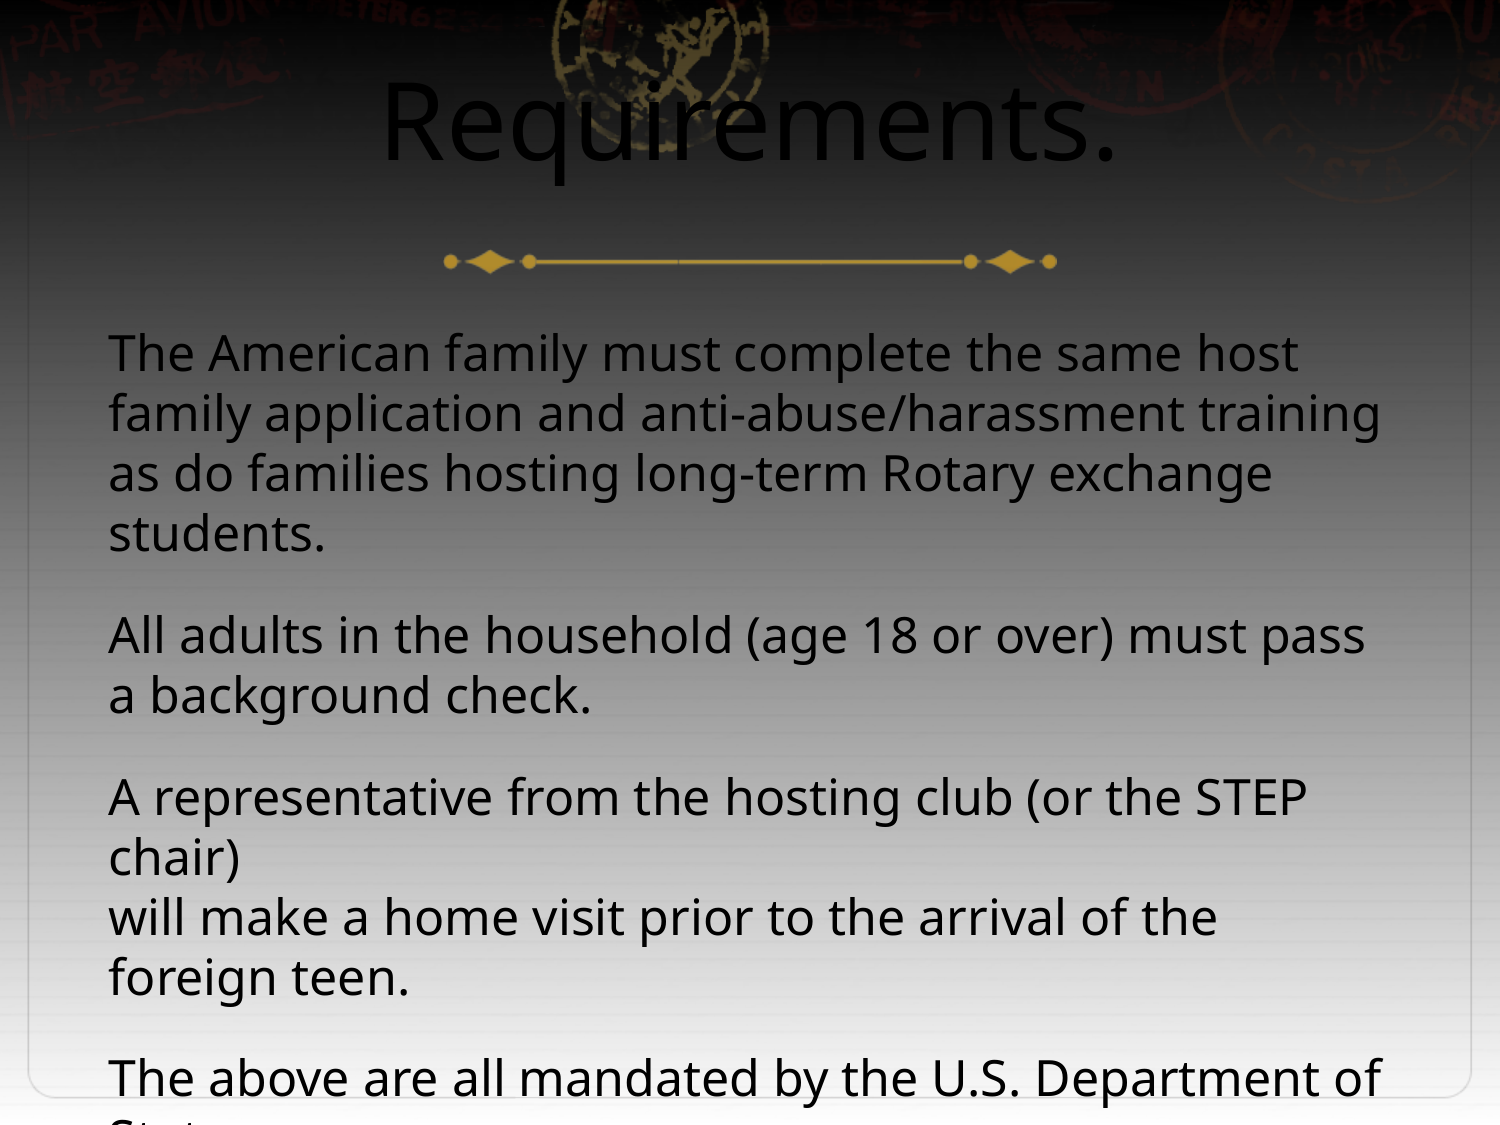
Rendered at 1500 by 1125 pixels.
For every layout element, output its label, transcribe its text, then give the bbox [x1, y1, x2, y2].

list The American family must complete the same host family application and anti-abuse/harassment training as do families hosting long-term Rotary exchange students. All adults in the household (age 18 or over) must pass a background check. A representative from the hosting club (or the STEP chair) will make a home visit prior to the arrival of the foreign teen. The above are all mandated by the U.S. Department of State. [93, 314, 1407, 1035]
picture [0, 0, 1500, 1125]
title Requirements. [93, 45, 1407, 233]
